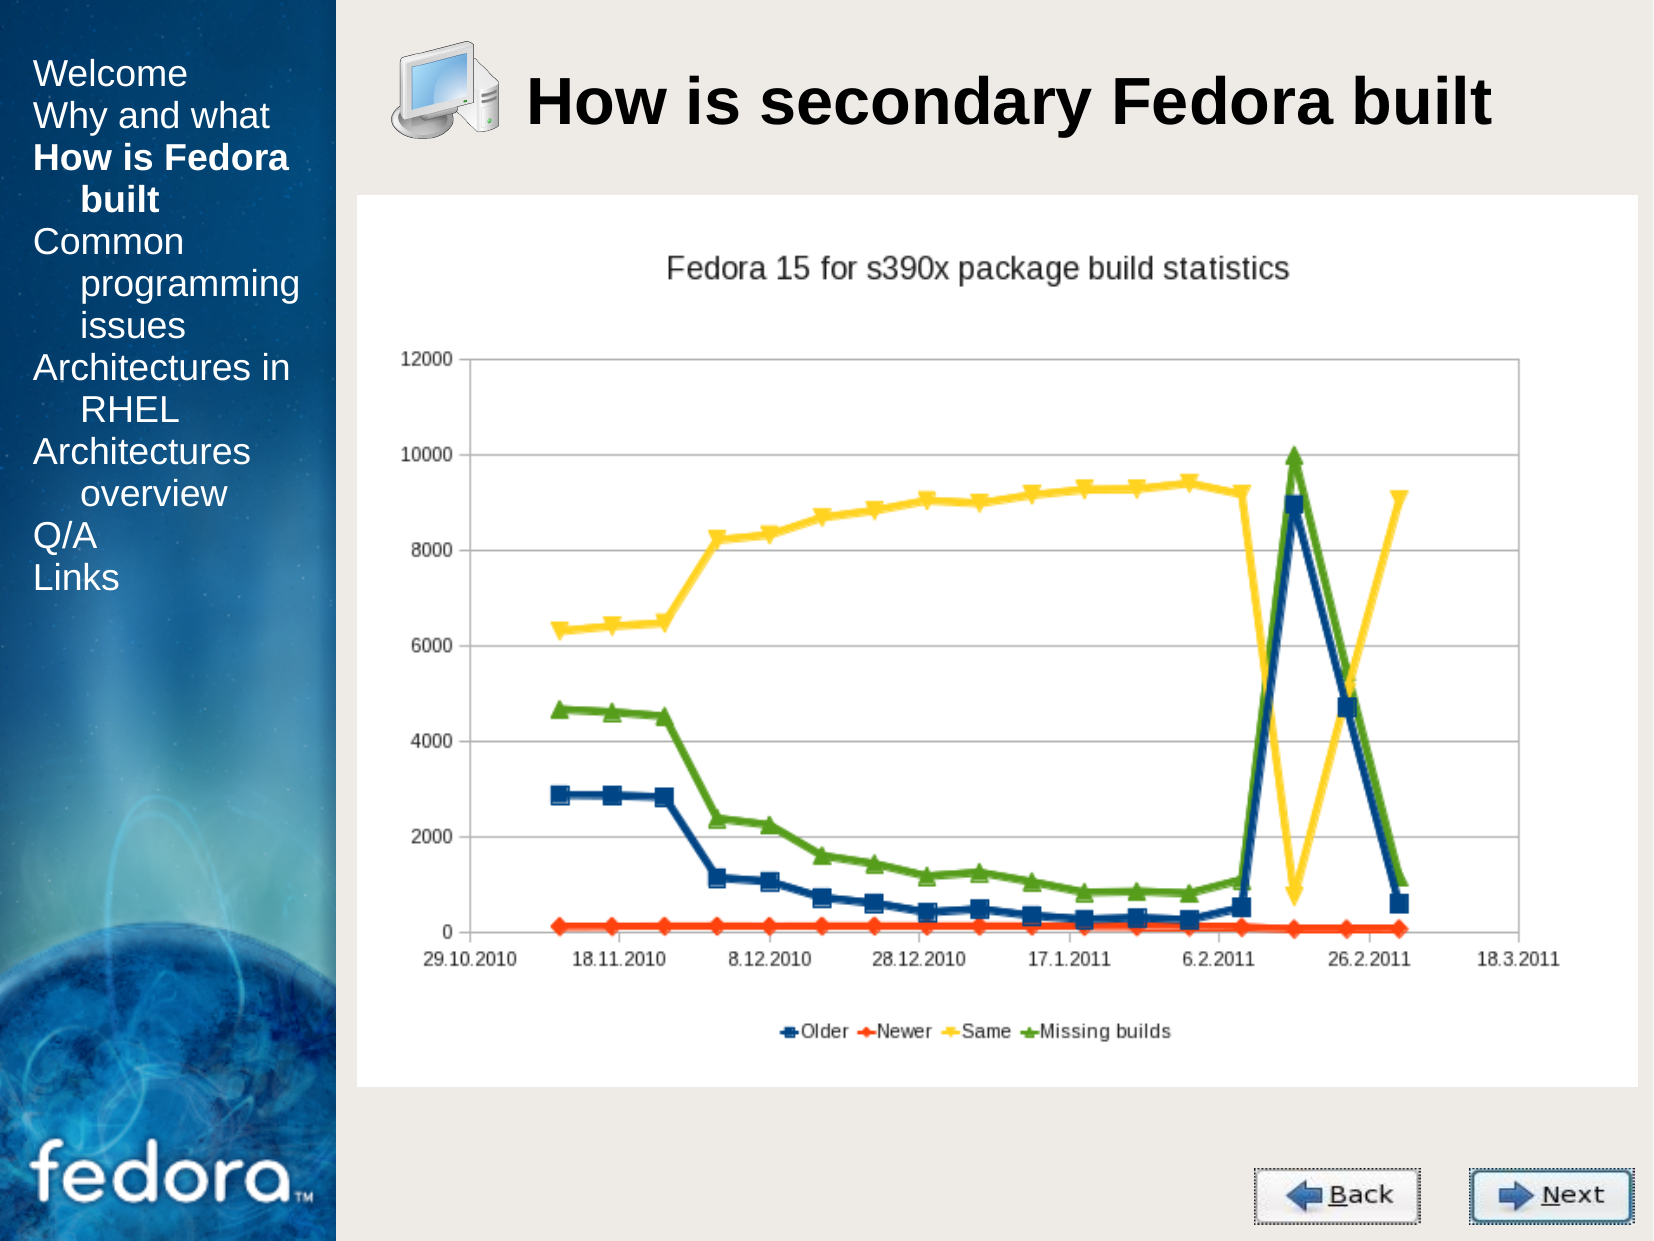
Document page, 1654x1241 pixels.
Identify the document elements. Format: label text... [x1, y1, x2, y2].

text_box Welcome Why and what How is Fedora built Common programming issues Architectures in RHEL Architectures overview Q/A Links [18, 45, 327, 607]
text_box How is secondary Fedora built [511, 56, 1529, 147]
picture [0, 0, 1654, 1241]
